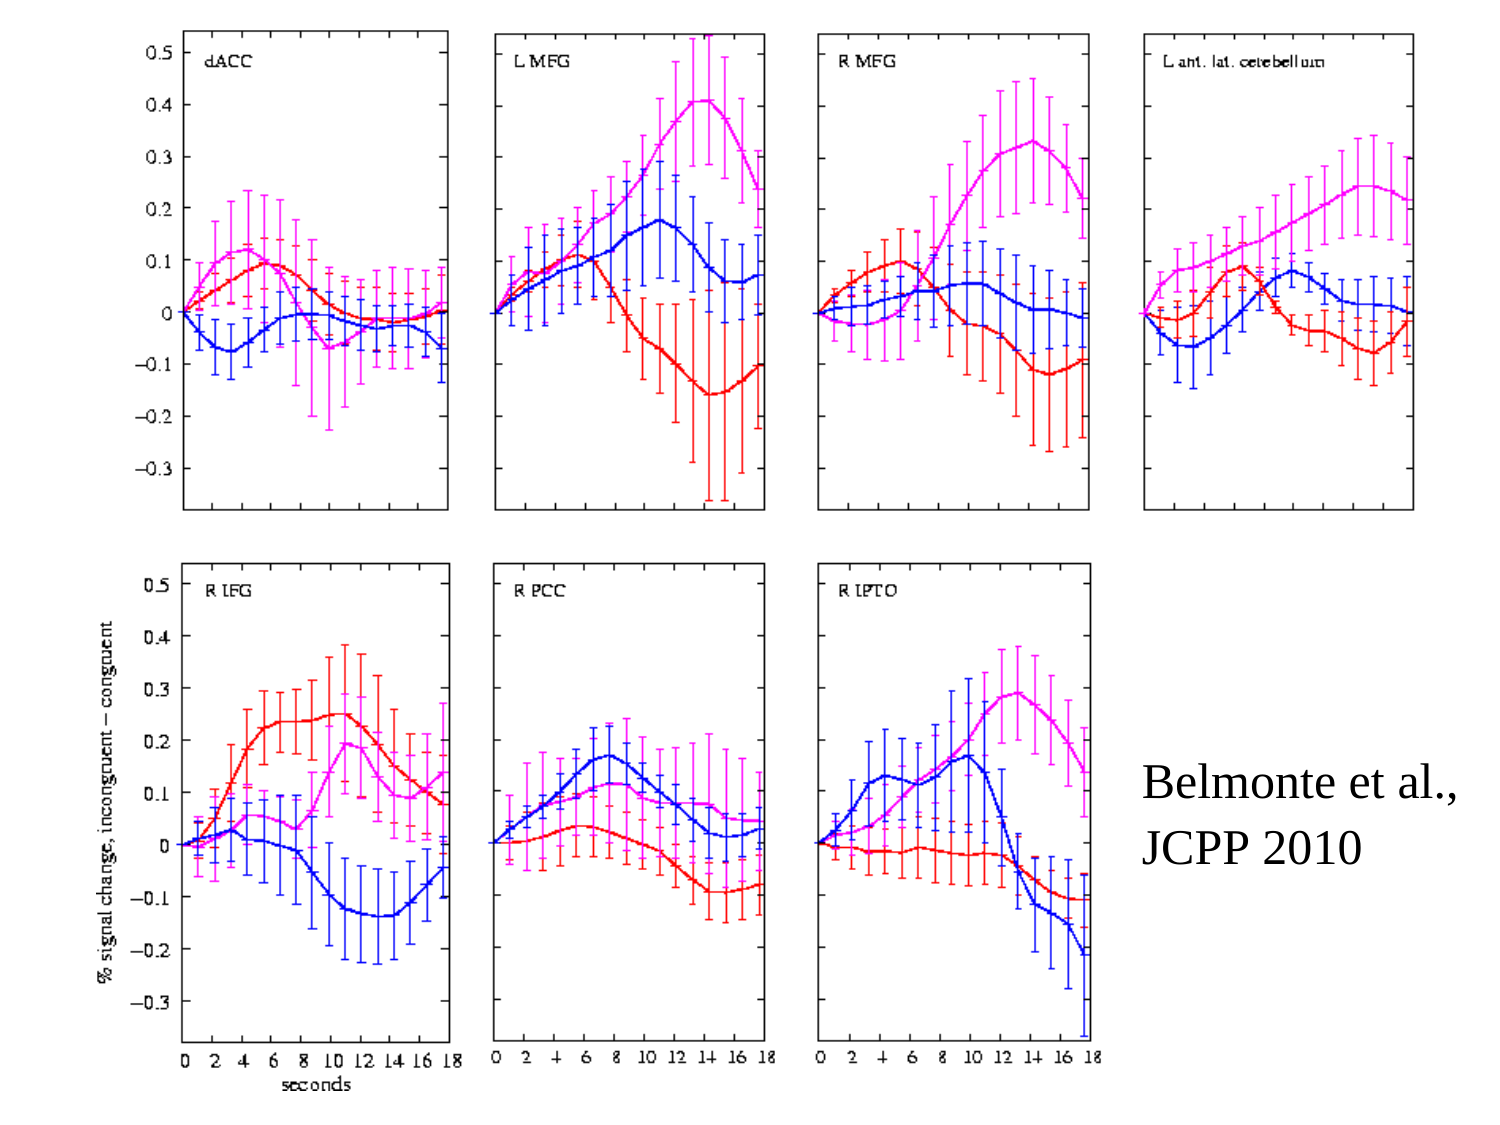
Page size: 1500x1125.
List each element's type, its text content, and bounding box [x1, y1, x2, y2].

title Belmonte et al., JCPP 2010 [1127, 562, 1481, 1056]
picture [96, 29, 1416, 1091]
